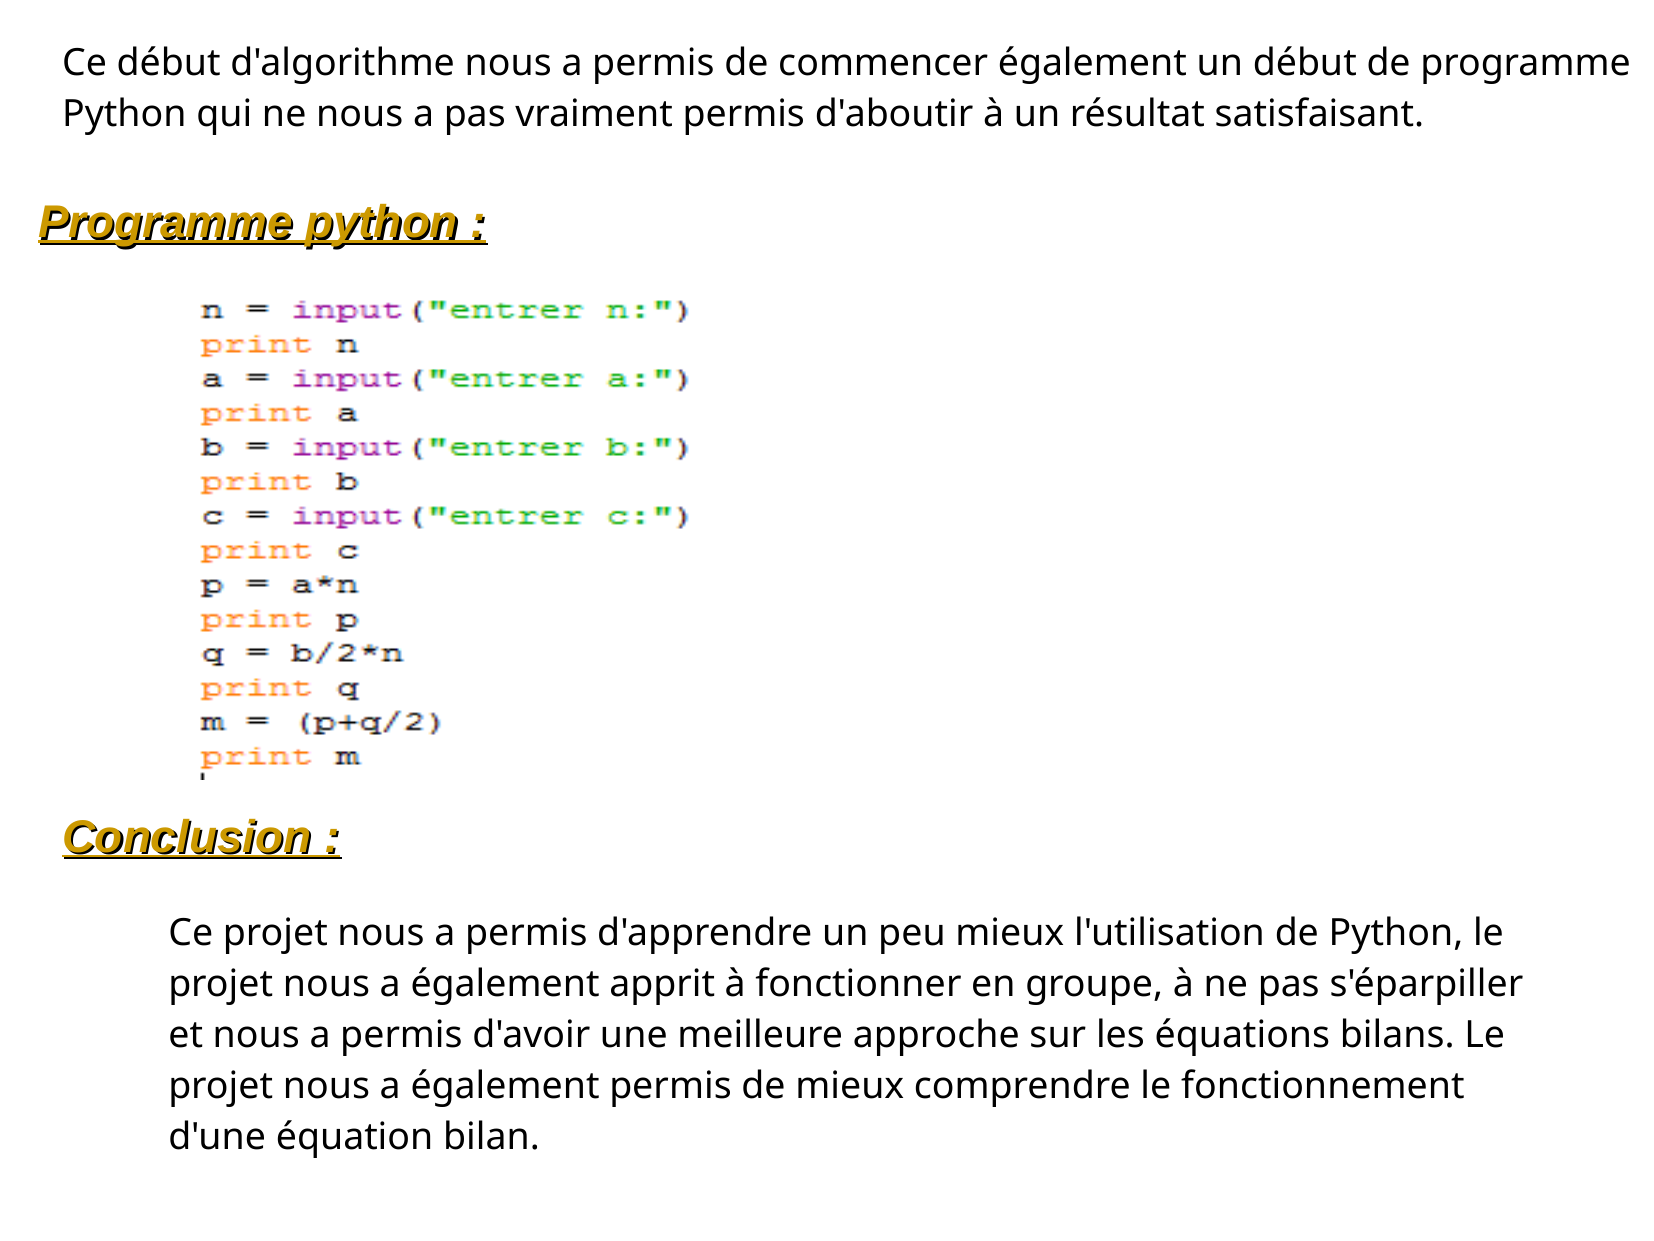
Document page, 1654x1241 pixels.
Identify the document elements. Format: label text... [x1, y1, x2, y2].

text_box Programme python : [23, 188, 615, 308]
text_box Ce début d'algorithme nous a permis de commencer également un début de programme Python qui ne nous a pas vraiment permis d'aboutir à un résultat satisfaisant. [47, 28, 1654, 201]
text_box Ce projet nous a permis d'apprendre un peu mieux l'utilisation de Python, le projet nous a également apprit à fonctionner en groupe, à ne pas s'éparpiller et nous a permis d'avoir une meilleure approche sur les équations bilans. Le projet nous a également permis de mieux comprendre le fonctionnement d'une équation bilan. [153, 897, 1571, 1182]
text_box Conclusion : [47, 803, 414, 870]
picture [188, 295, 745, 780]
